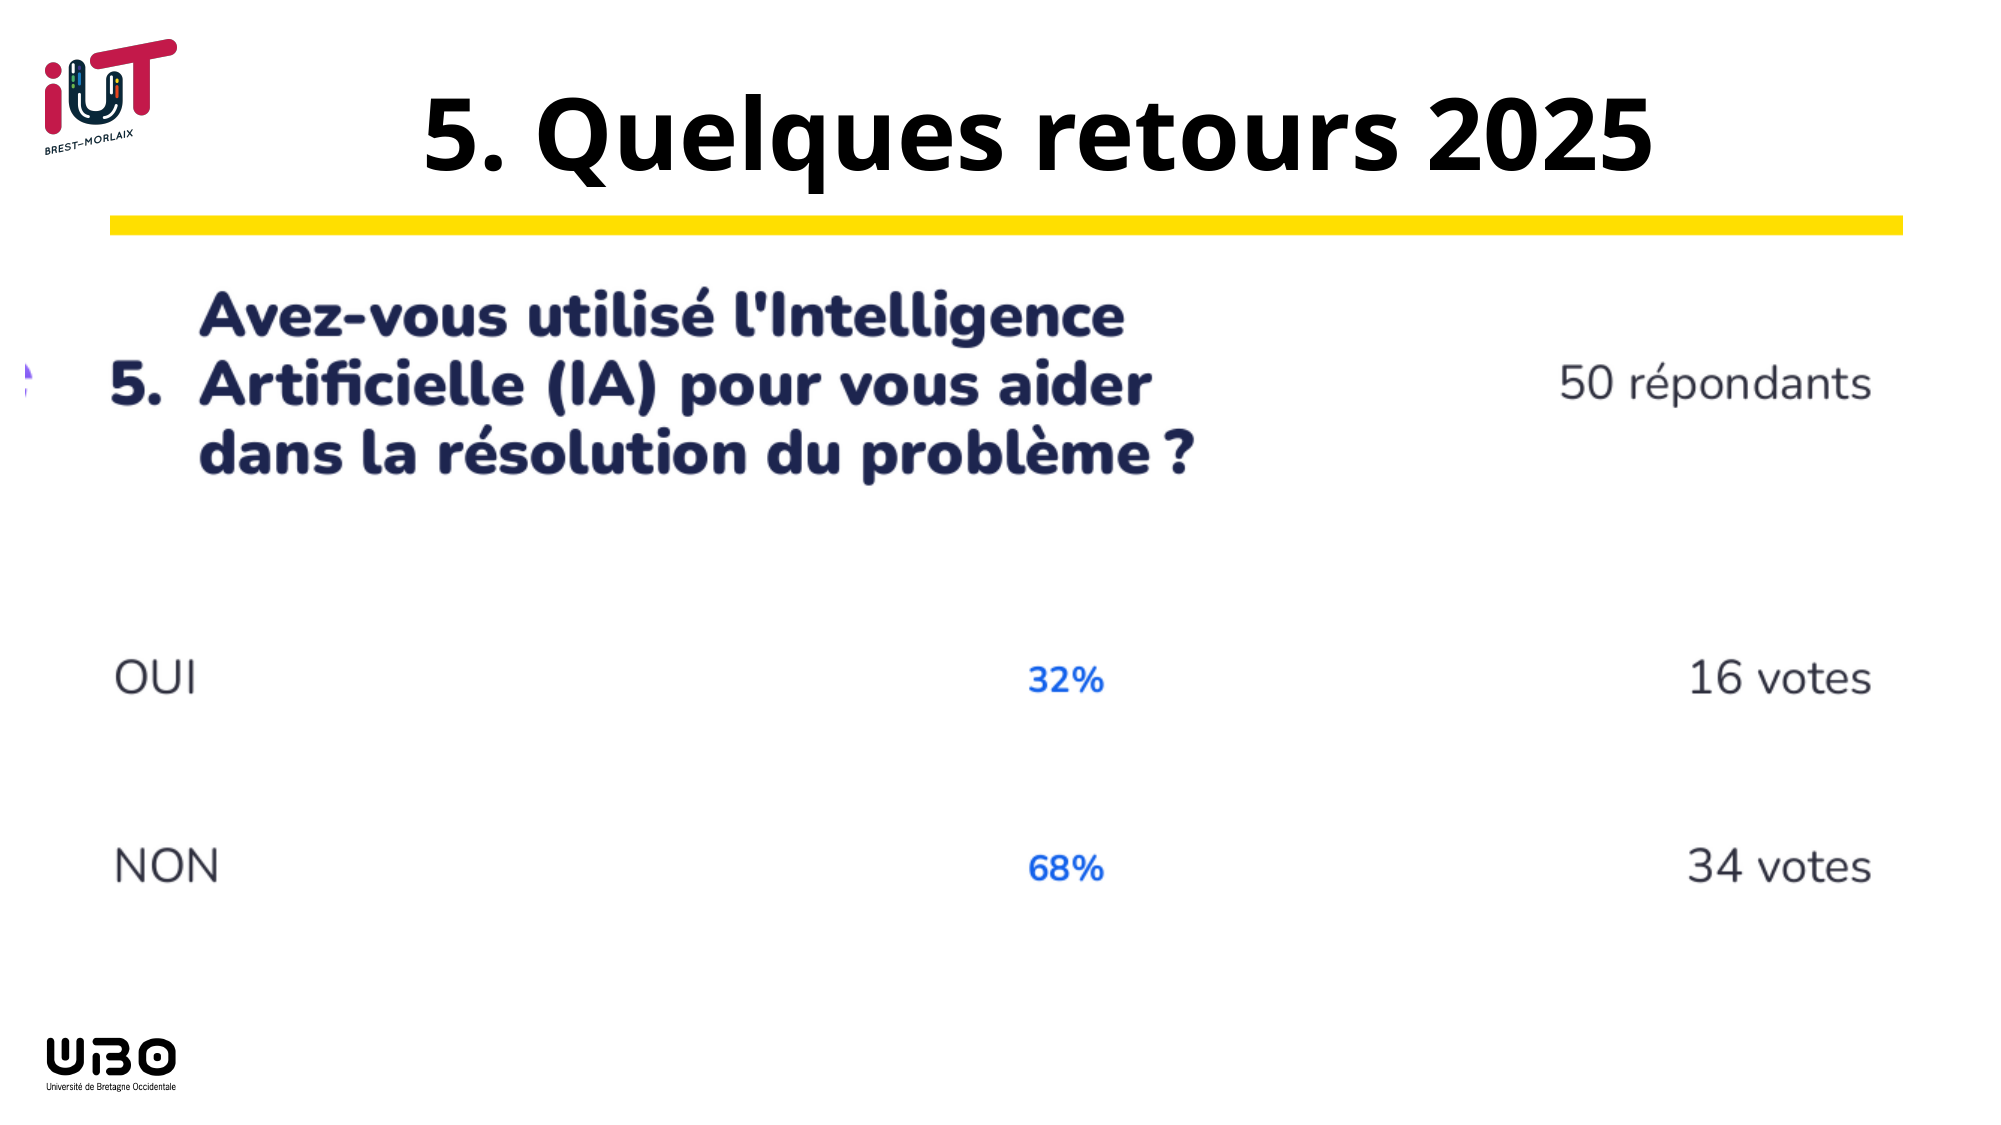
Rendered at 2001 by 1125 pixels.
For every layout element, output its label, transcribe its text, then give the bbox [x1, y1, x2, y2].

picture [45, 1036, 177, 1093]
picture [25, 201, 2000, 945]
title 5. Quelques retours 2025 [177, 29, 1903, 201]
picture [45, 39, 177, 155]
